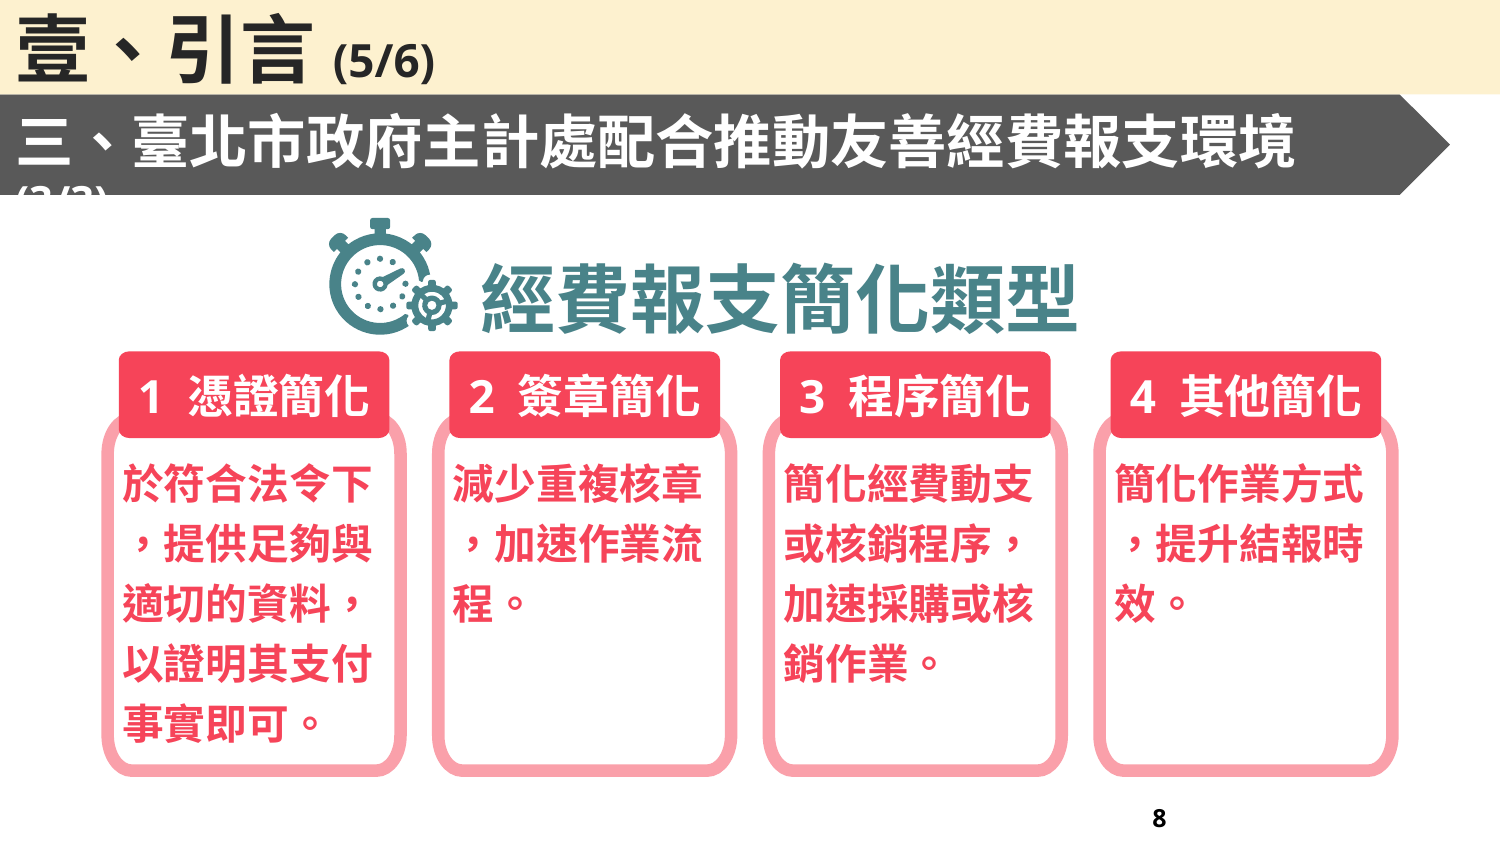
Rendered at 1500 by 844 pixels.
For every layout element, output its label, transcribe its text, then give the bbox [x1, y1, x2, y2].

text_box 4 其他簡化 [1110, 351, 1382, 439]
text_box 三、臺北市政府主計處配合推動友善經費報支環境(3/3) [0, 97, 1417, 195]
text_box 簡化作業方式 ，提升結報時 效。 [1099, 424, 1393, 771]
text_box [351, 281, 359, 288]
text_box 壹、引言(5/6) [0, 0, 1500, 95]
text_box [355, 293, 362, 300]
text_box [372, 276, 381, 292]
text_box 經費報支簡化類型 [381, 218, 1179, 352]
text_box 7 [1137, 671, 1498, 844]
text_box 簡化經費動支 或核銷程序， 加速採購或核 銷作業。 [768, 424, 1062, 771]
text_box [328, 217, 388, 335]
text_box 於符合法令下 ，提供足夠與 適切的資料， 以證明其支付 事實即可。 [107, 424, 401, 771]
text_box [364, 259, 371, 266]
text_box 3 程序簡化 [780, 352, 1051, 439]
text_box [365, 302, 371, 309]
text_box [1417, 111, 1450, 178]
text_box 減少重複核章 ，加速作業流 程。 [438, 424, 732, 771]
text_box [355, 268, 362, 275]
text_box 2 簽章簡化 [449, 352, 721, 439]
text_box 1 憑證簡化 [118, 351, 390, 439]
